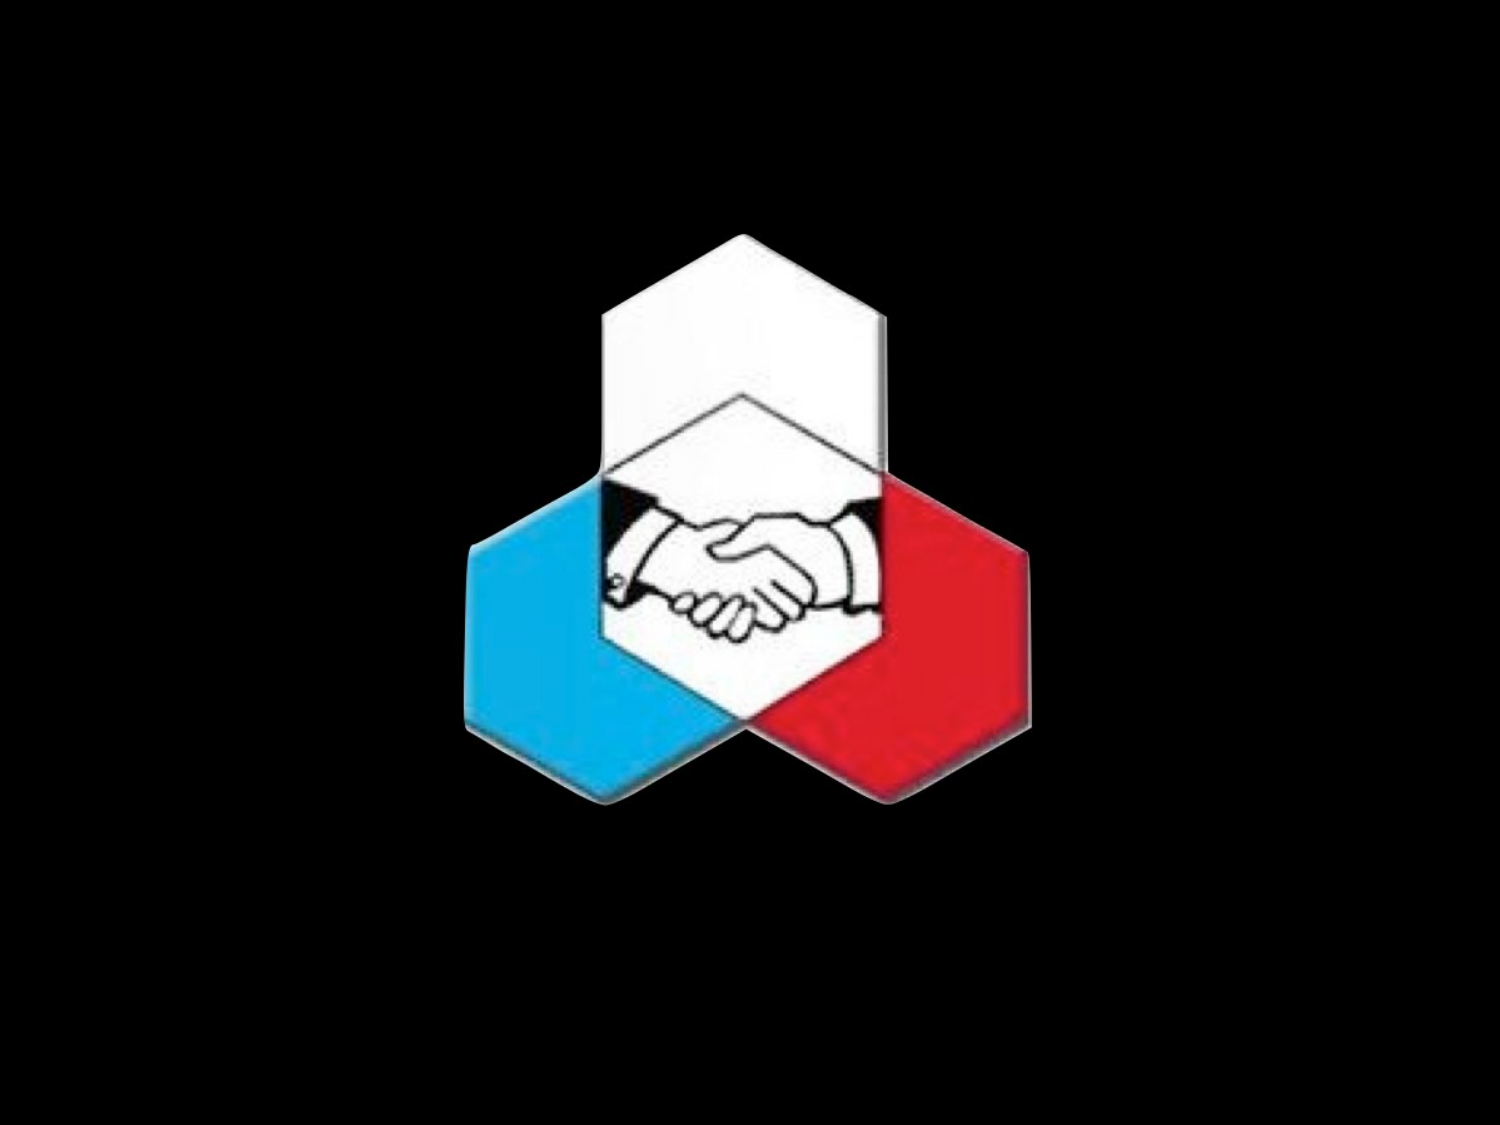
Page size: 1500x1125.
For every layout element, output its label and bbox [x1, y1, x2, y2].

picture [0, 54, 1500, 1055]
